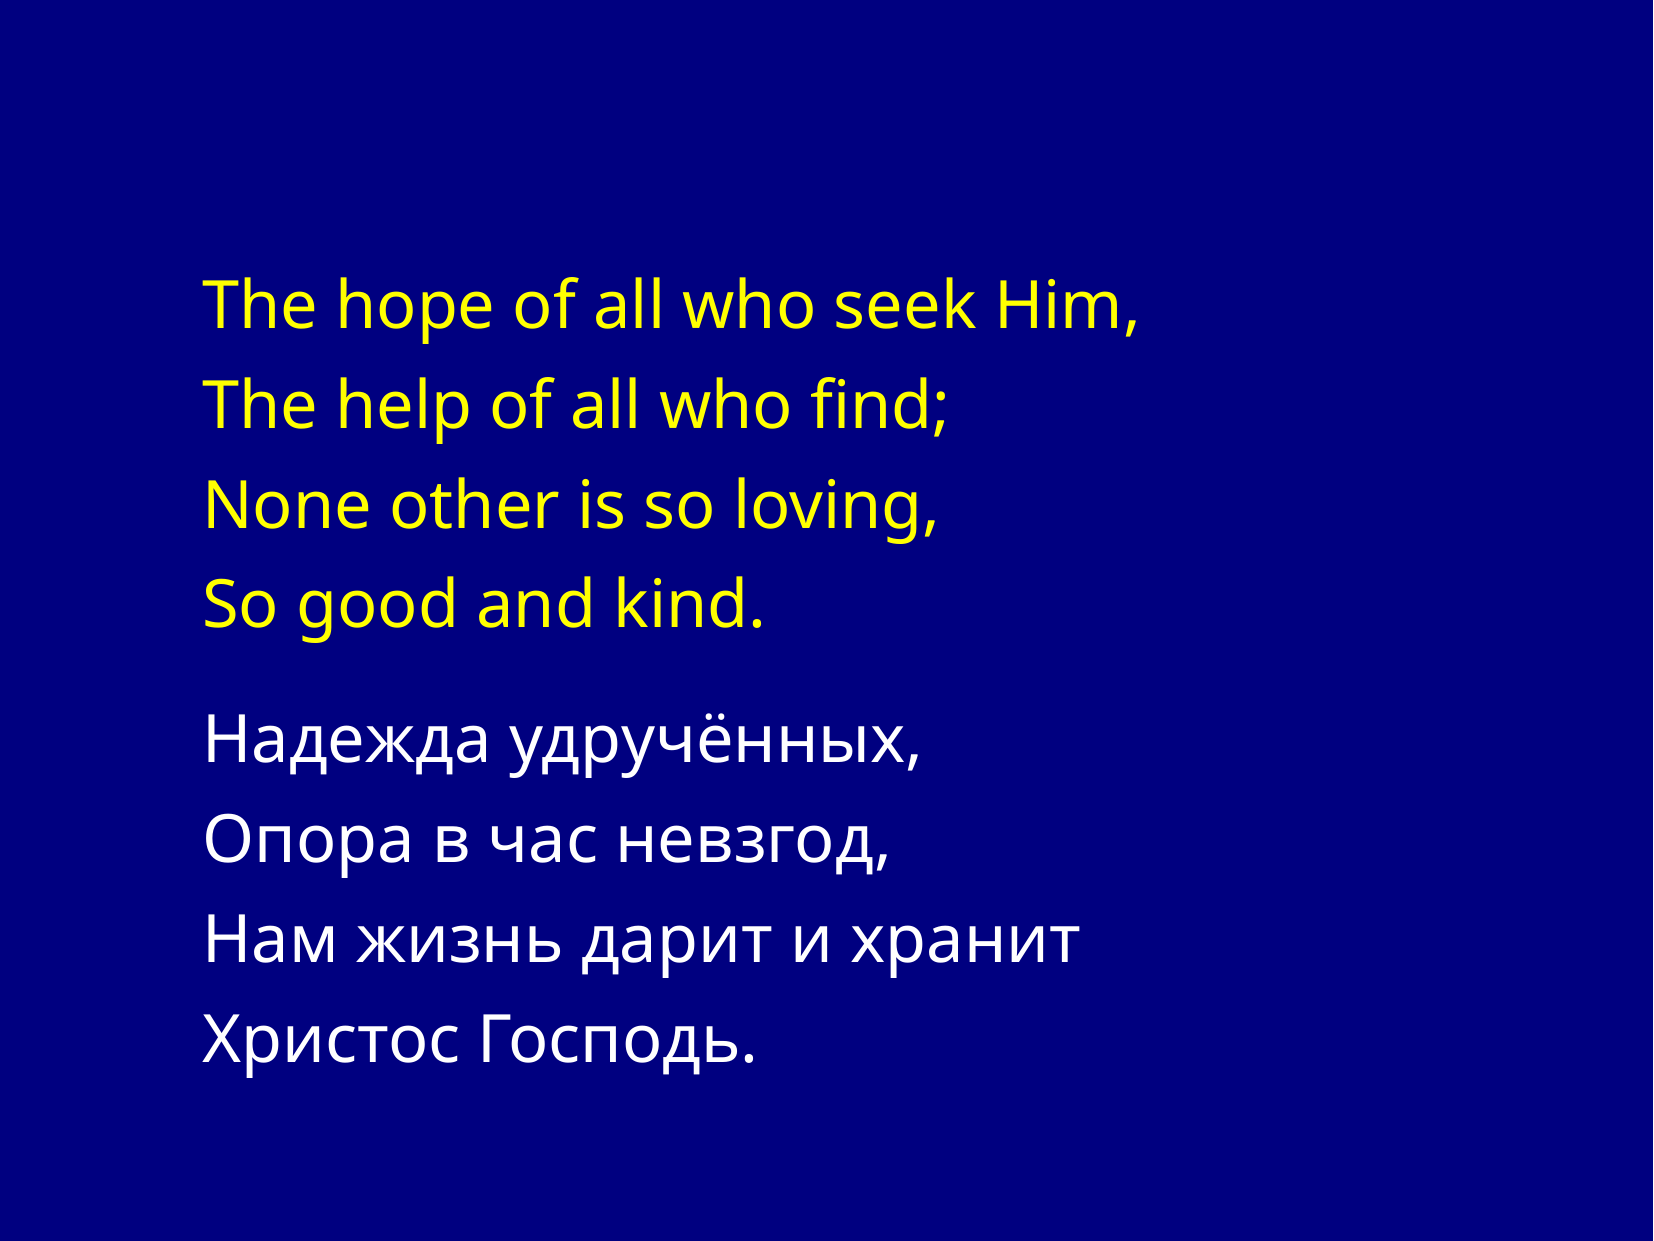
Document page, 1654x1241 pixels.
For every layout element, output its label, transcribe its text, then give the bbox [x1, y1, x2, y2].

text_box The hope of all who seek Him, The help of all who find; None other is so loving, So good and kind. [75, 150, 1576, 638]
text_box Надежда удручённых, Опора в час невзгод, Нам жизнь дарит и хранит Христос Господь. [75, 675, 1576, 1163]
